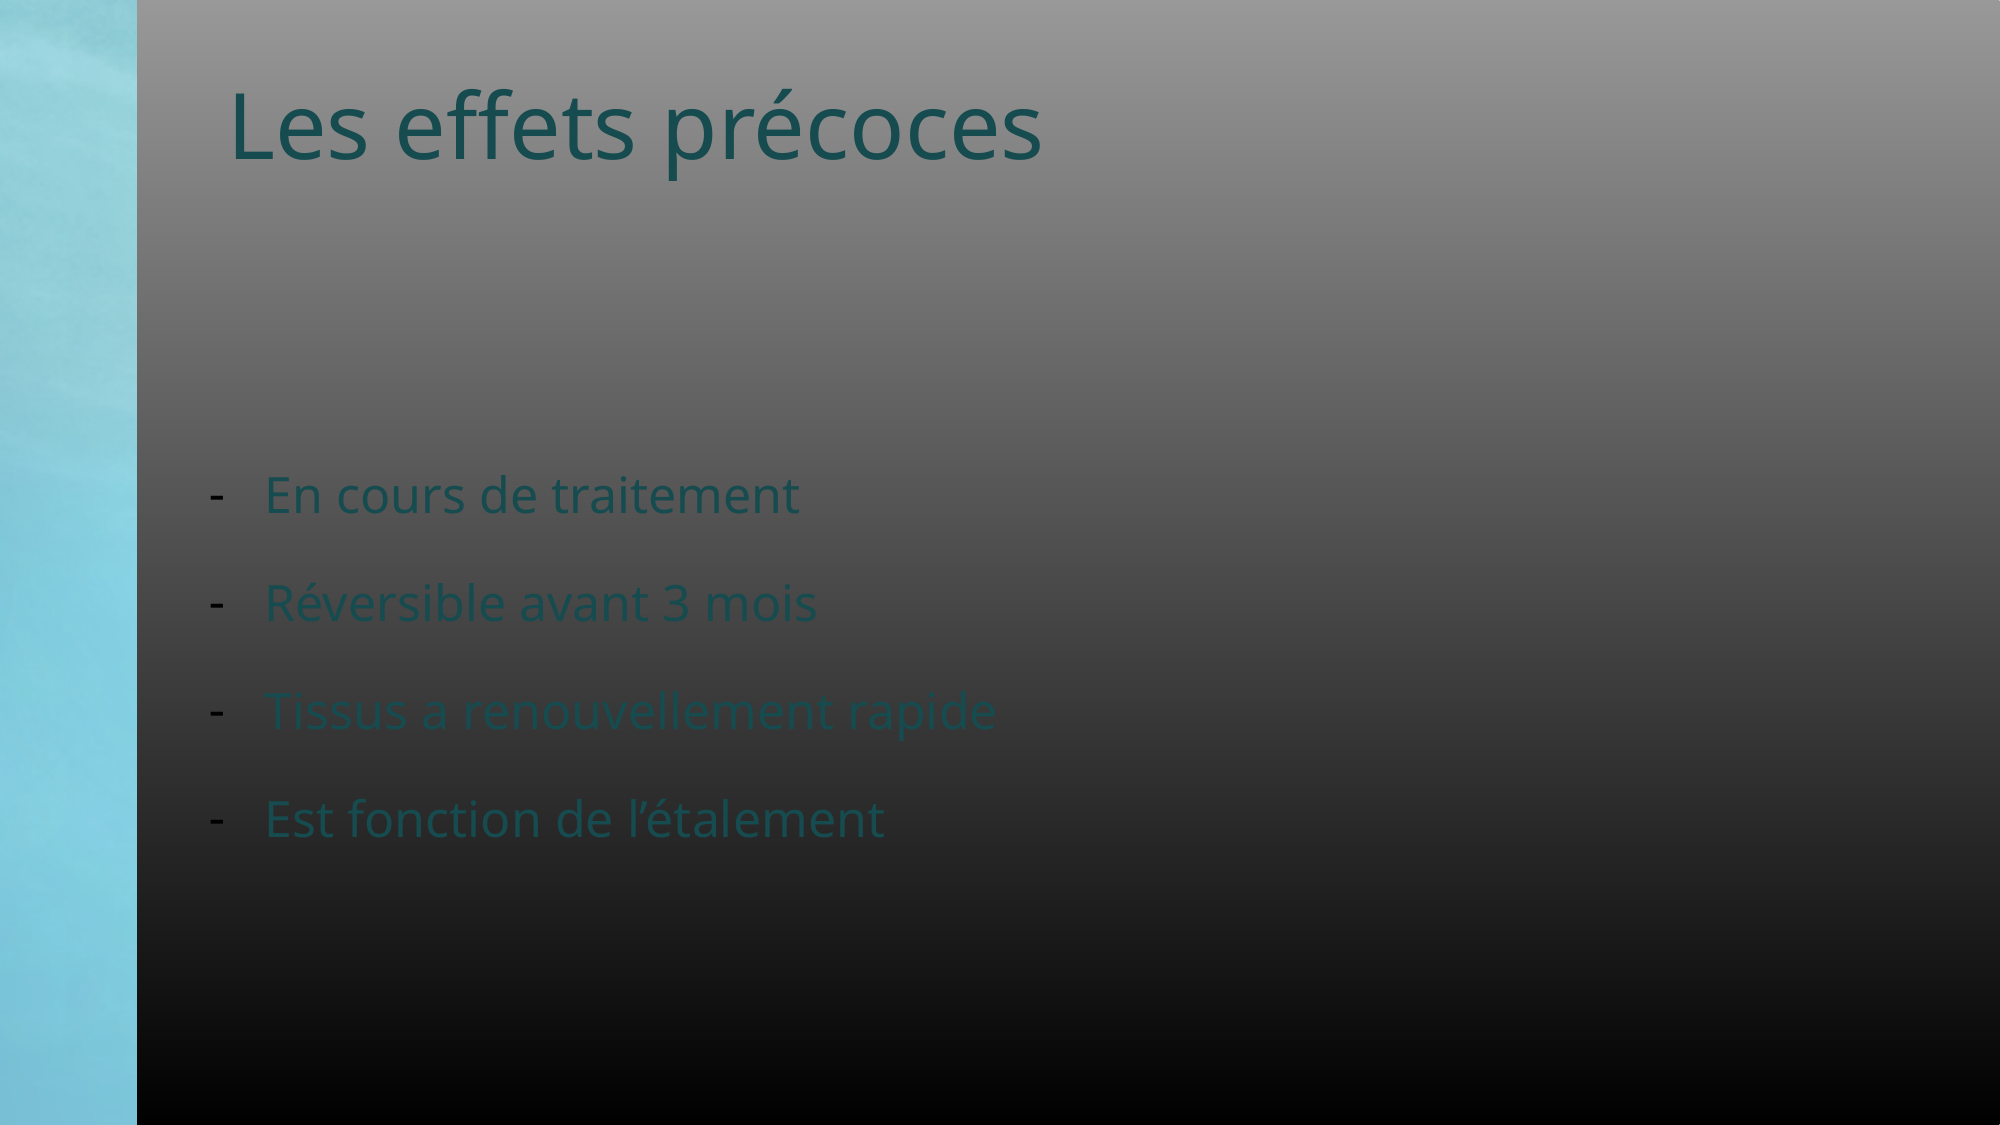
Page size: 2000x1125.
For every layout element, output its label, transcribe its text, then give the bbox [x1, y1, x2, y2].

title Les effets précoces [212, 62, 1728, 188]
list En cours de traitement Réversible avant 3 mois Tissus a renouvellement rapide Est fonction de l’étalement [193, 199, 1981, 1060]
